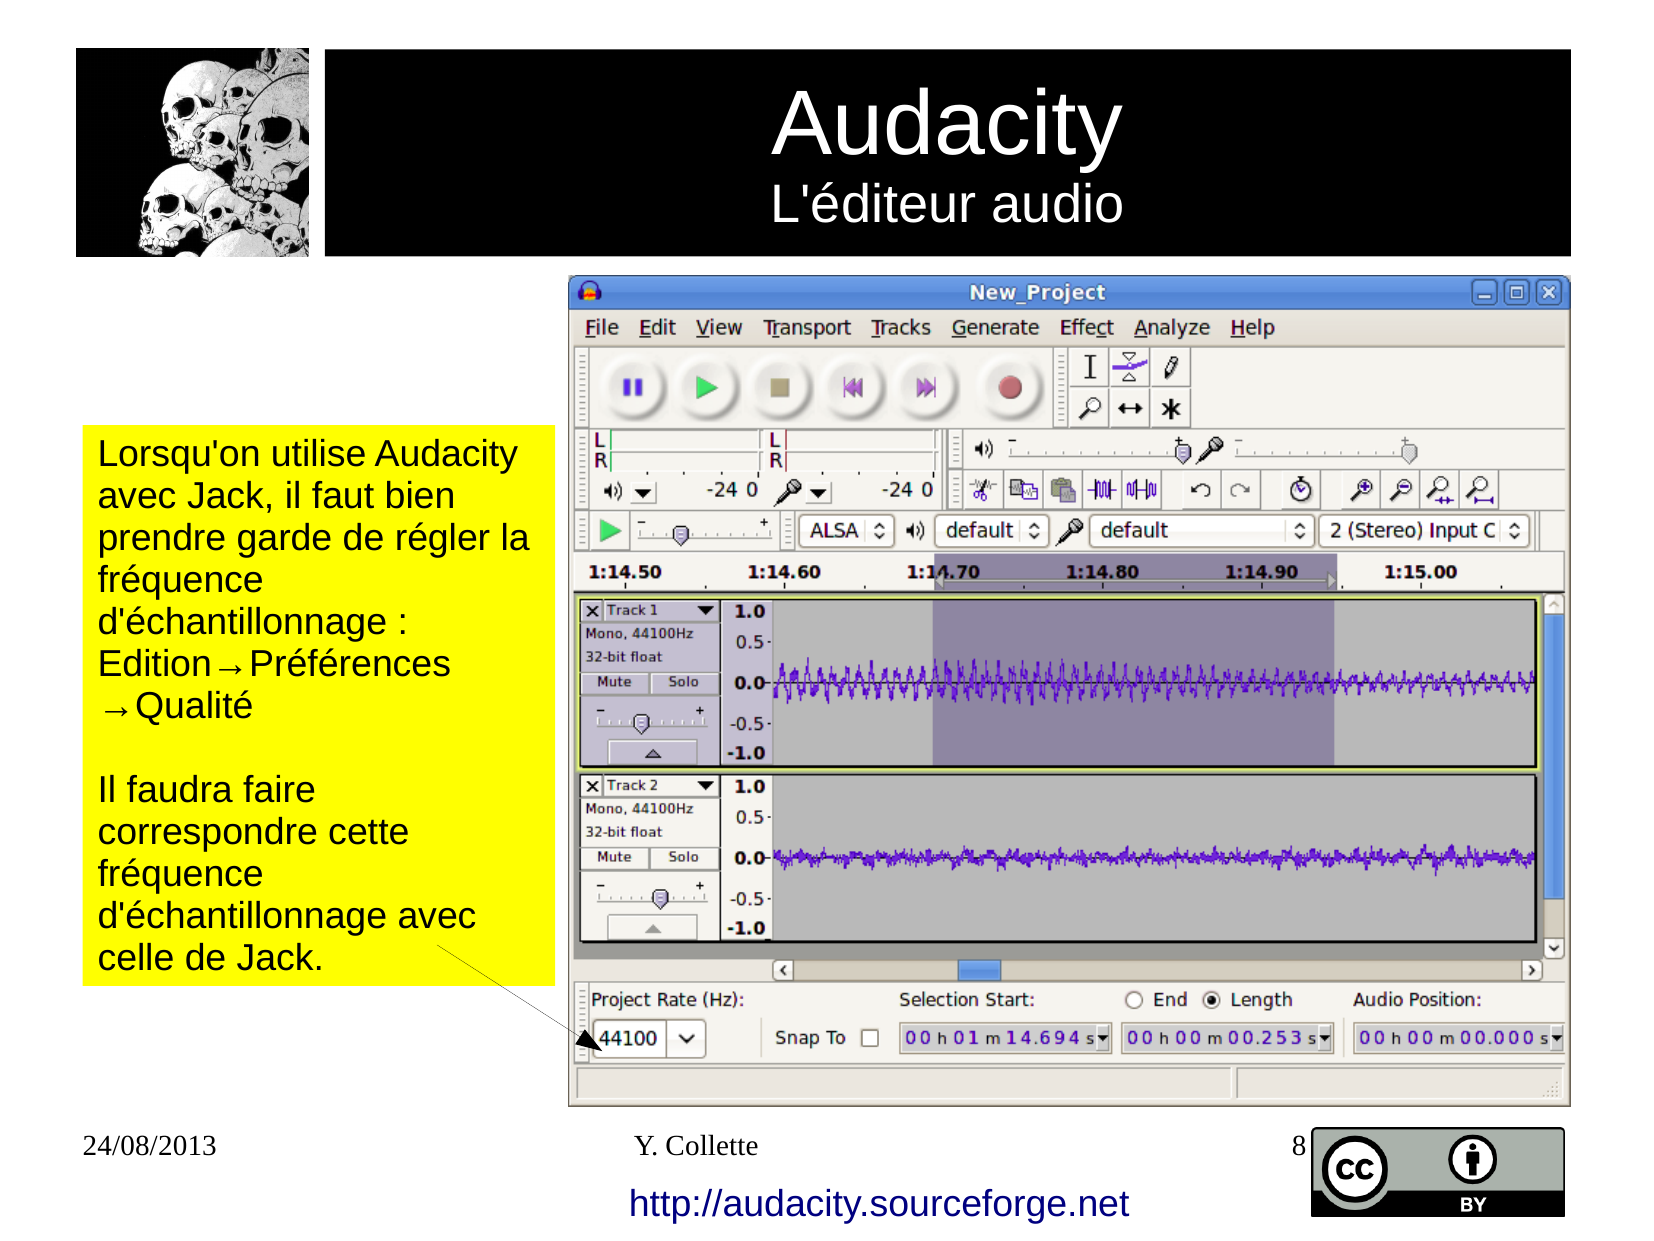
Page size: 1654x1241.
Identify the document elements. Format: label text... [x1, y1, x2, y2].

title Audacity L'éditeur audio [324, 49, 1571, 257]
text_box http://audacity.sourceforge.net [614, 1175, 1158, 1233]
picture [1311, 1127, 1565, 1217]
picture [568, 275, 1571, 1107]
picture [76, 48, 309, 257]
text_box Lorsqu'on utilise Audacity avec Jack, il faut bien prendre garde de régler la fréquence d'échantillonnage : Edition→Préférences →Qualité Il faudra faire correspondre cette fréquence d'échantillonnage avec celle de Jack. [82, 425, 556, 986]
